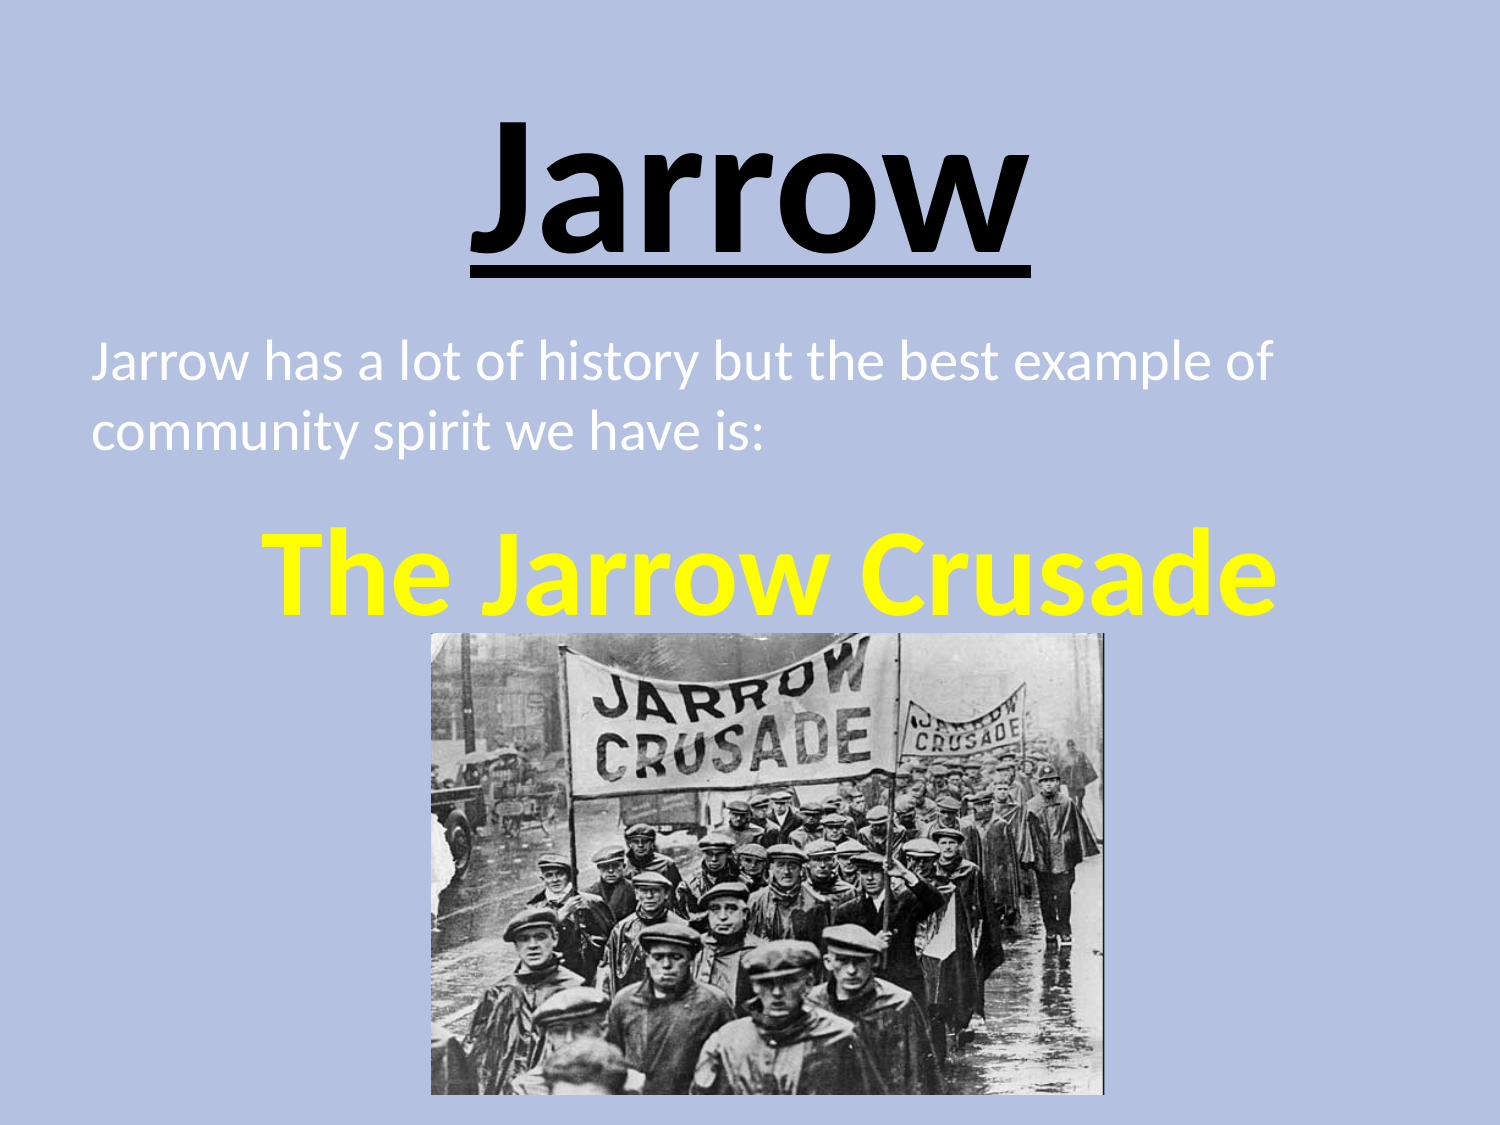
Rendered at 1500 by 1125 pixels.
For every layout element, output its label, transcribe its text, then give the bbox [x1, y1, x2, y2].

title Jarrow [75, 45, 1426, 233]
picture [431, 633, 1105, 1095]
list Jarrow has a lot of history but the best example of community spirit we have is: The Jarrow Crusade [76, 314, 1427, 1057]
